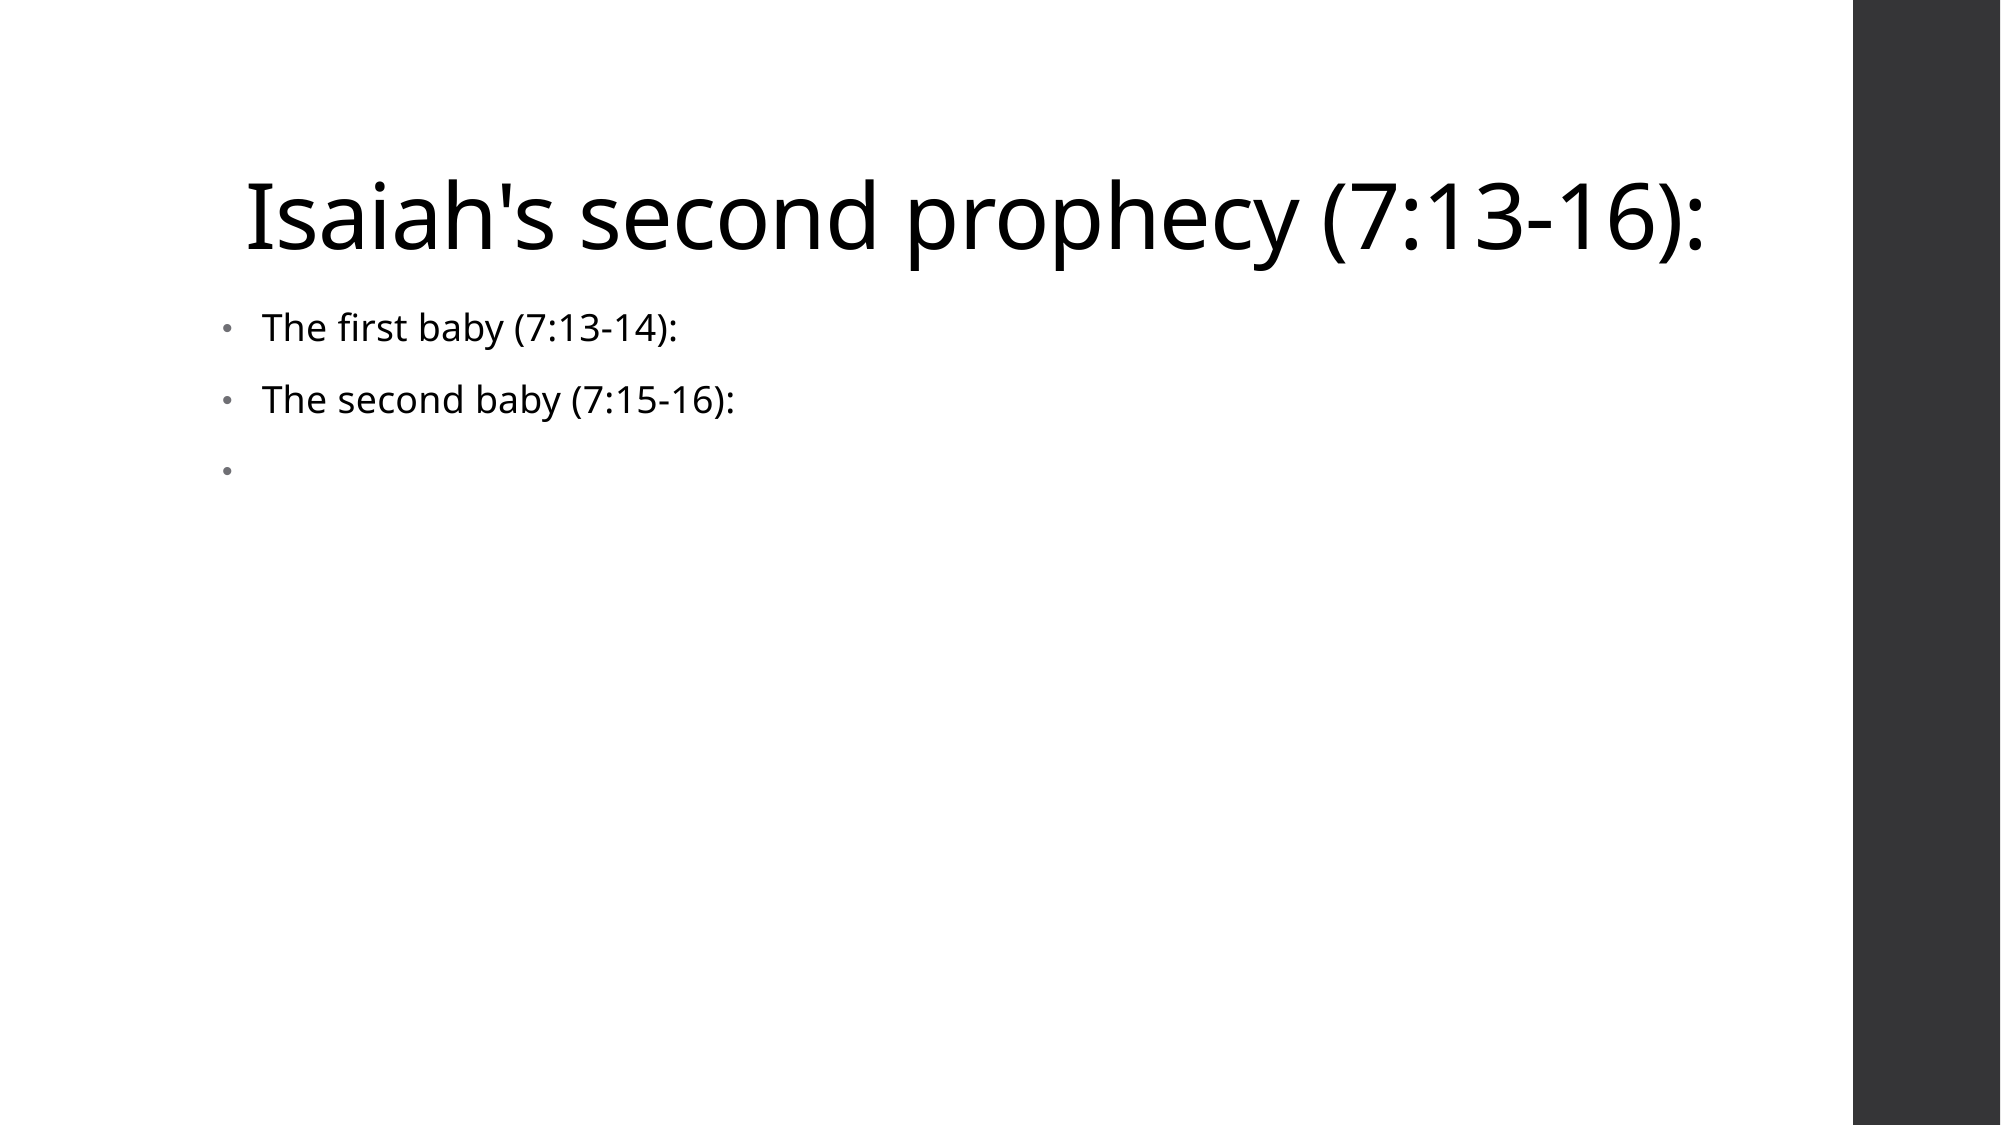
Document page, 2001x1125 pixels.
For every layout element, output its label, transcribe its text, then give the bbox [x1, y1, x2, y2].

title Isaiah's second prophecy (7:13-16): [206, 60, 1797, 278]
list The first baby (7:13-14): The second baby (7:15-16): [206, 299, 1617, 1014]
